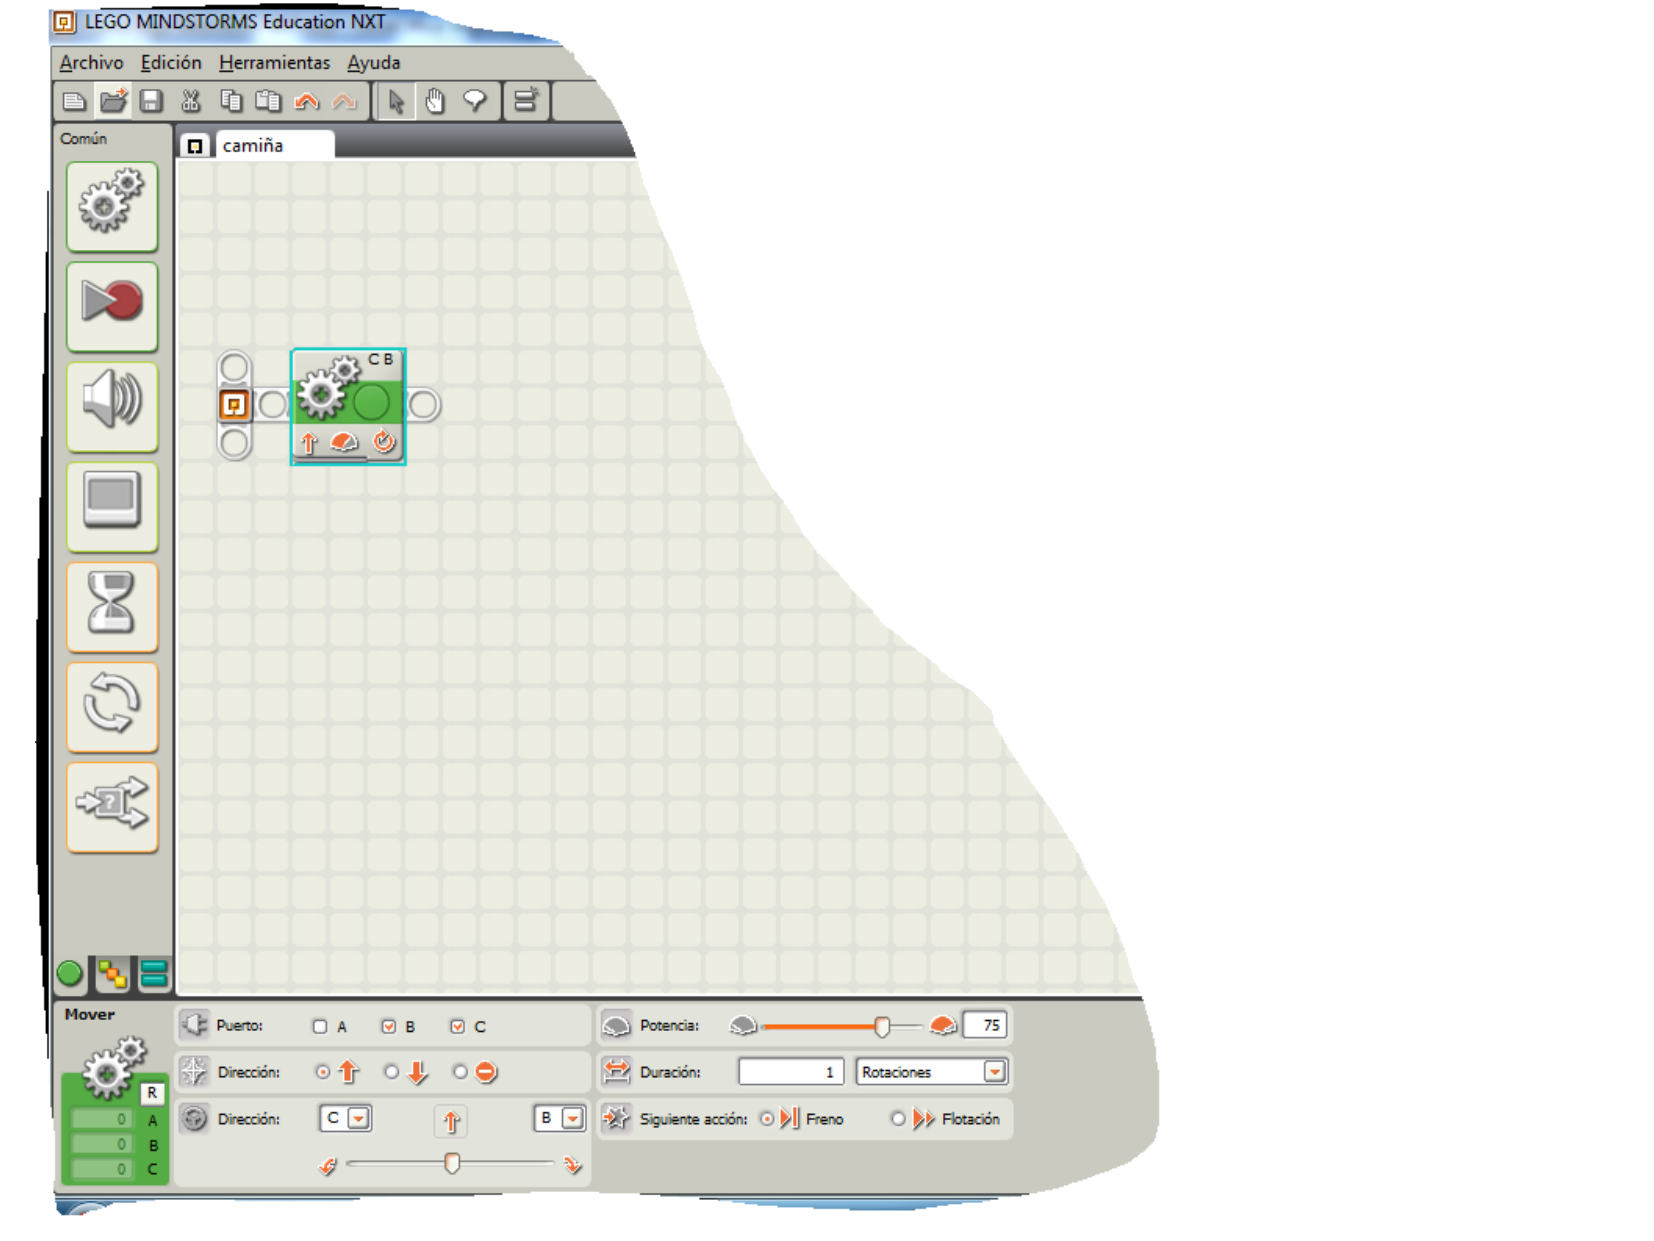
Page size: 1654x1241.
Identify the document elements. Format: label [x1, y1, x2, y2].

picture [35, 2, 1161, 1217]
